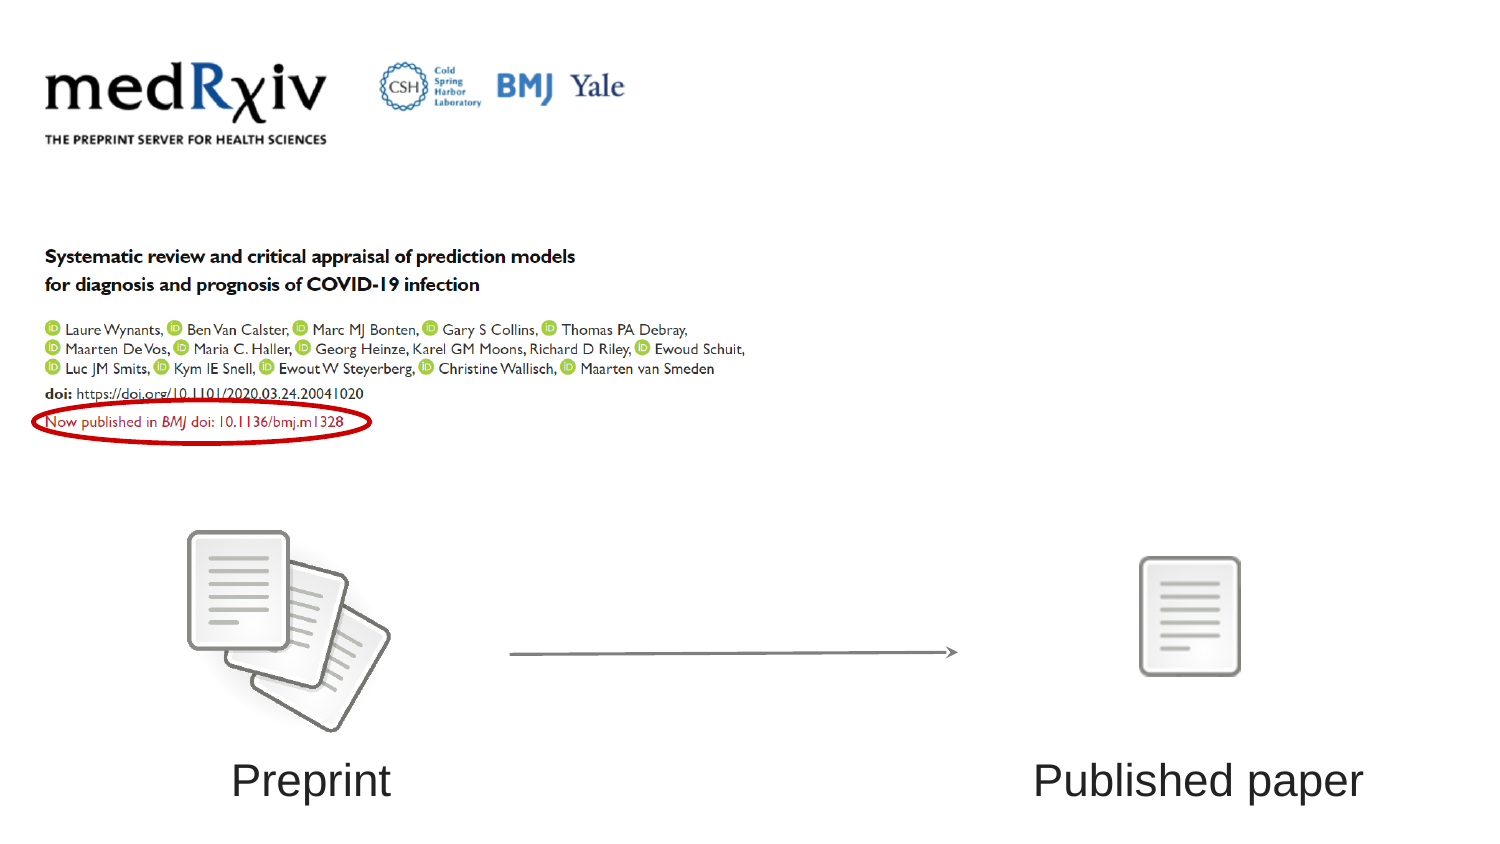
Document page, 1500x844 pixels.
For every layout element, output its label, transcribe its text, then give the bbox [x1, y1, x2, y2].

text_box Published paper [904, 735, 1494, 820]
picture [37, 403, 366, 441]
picture [187, 530, 393, 735]
picture [1139, 556, 1241, 677]
text_box Preprint [16, 735, 606, 820]
picture [33, 49, 760, 451]
